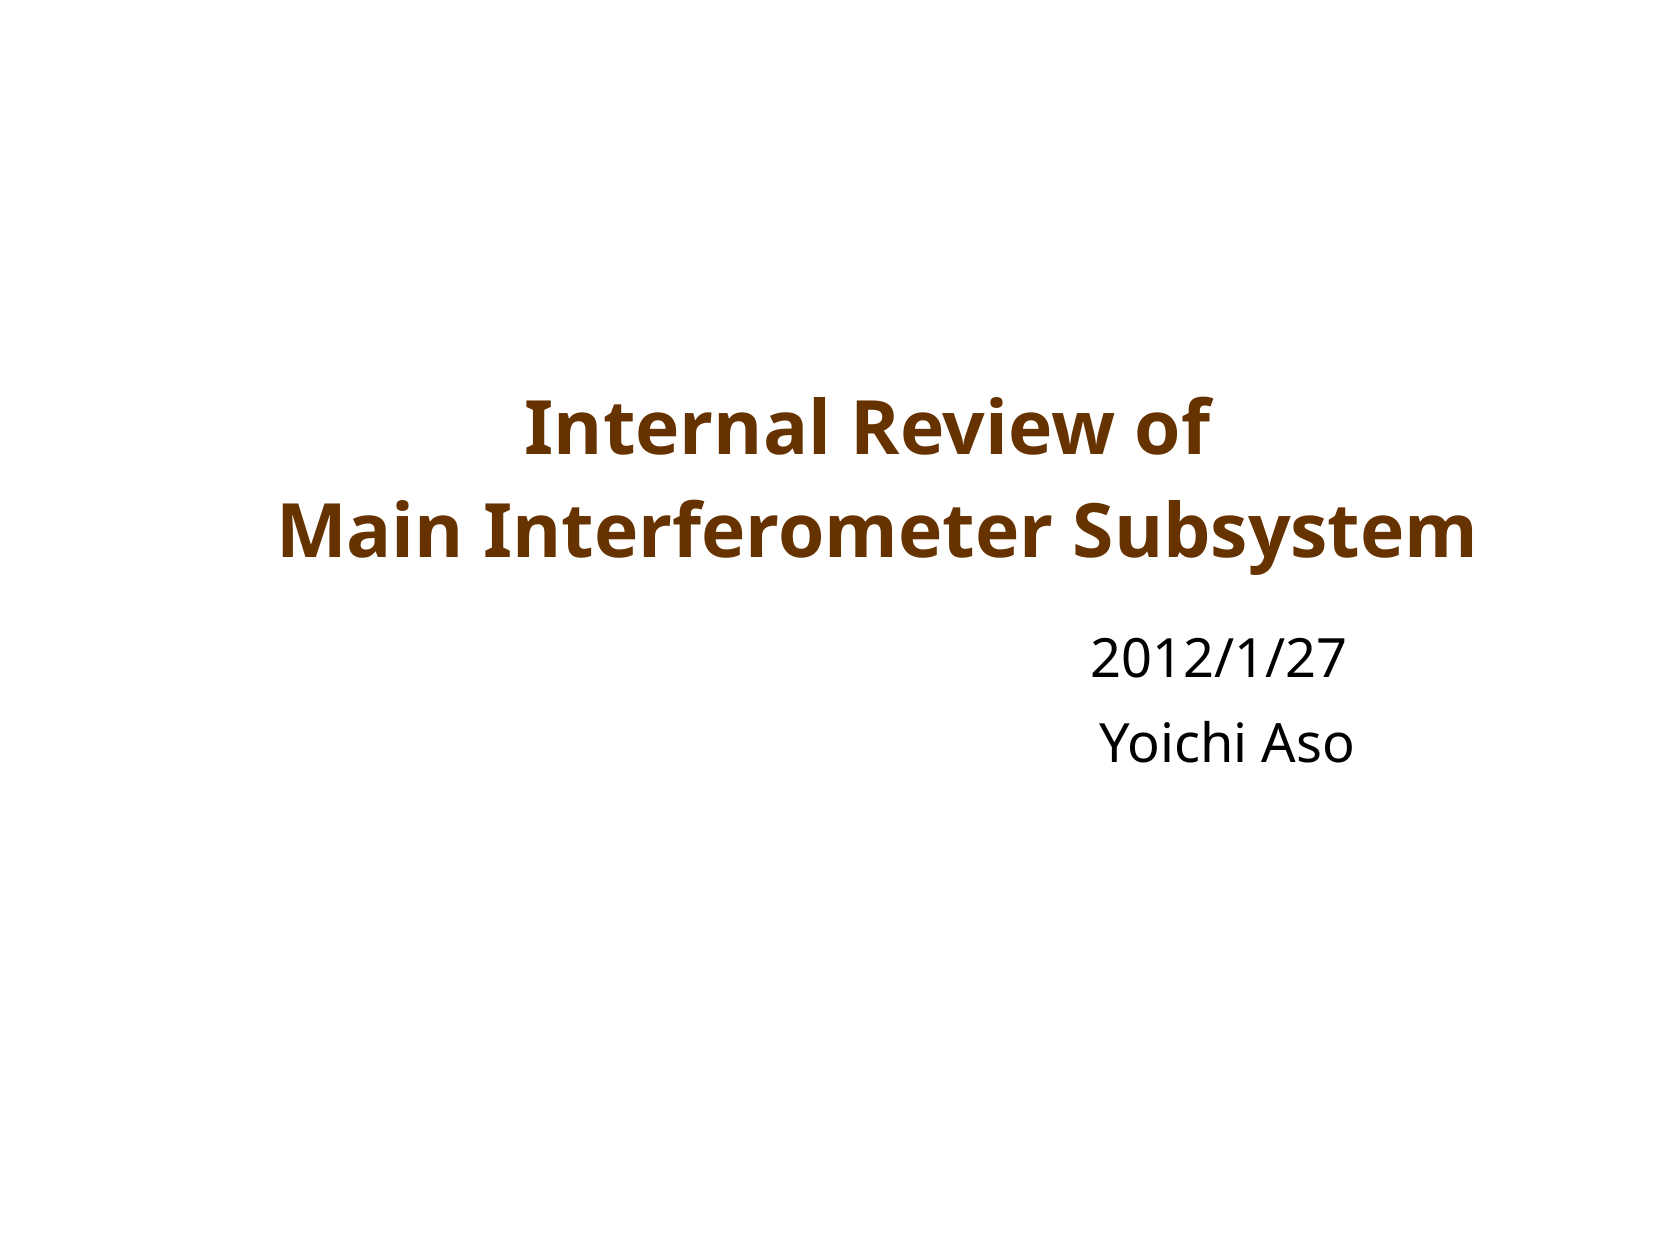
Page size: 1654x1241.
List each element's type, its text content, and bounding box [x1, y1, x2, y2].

text_box 2012/1/27 [1075, 611, 1369, 693]
text_box Internal Review of Main Interferometer Subsystem [261, 367, 1393, 563]
text_box Yoichi Aso [1084, 696, 1357, 777]
